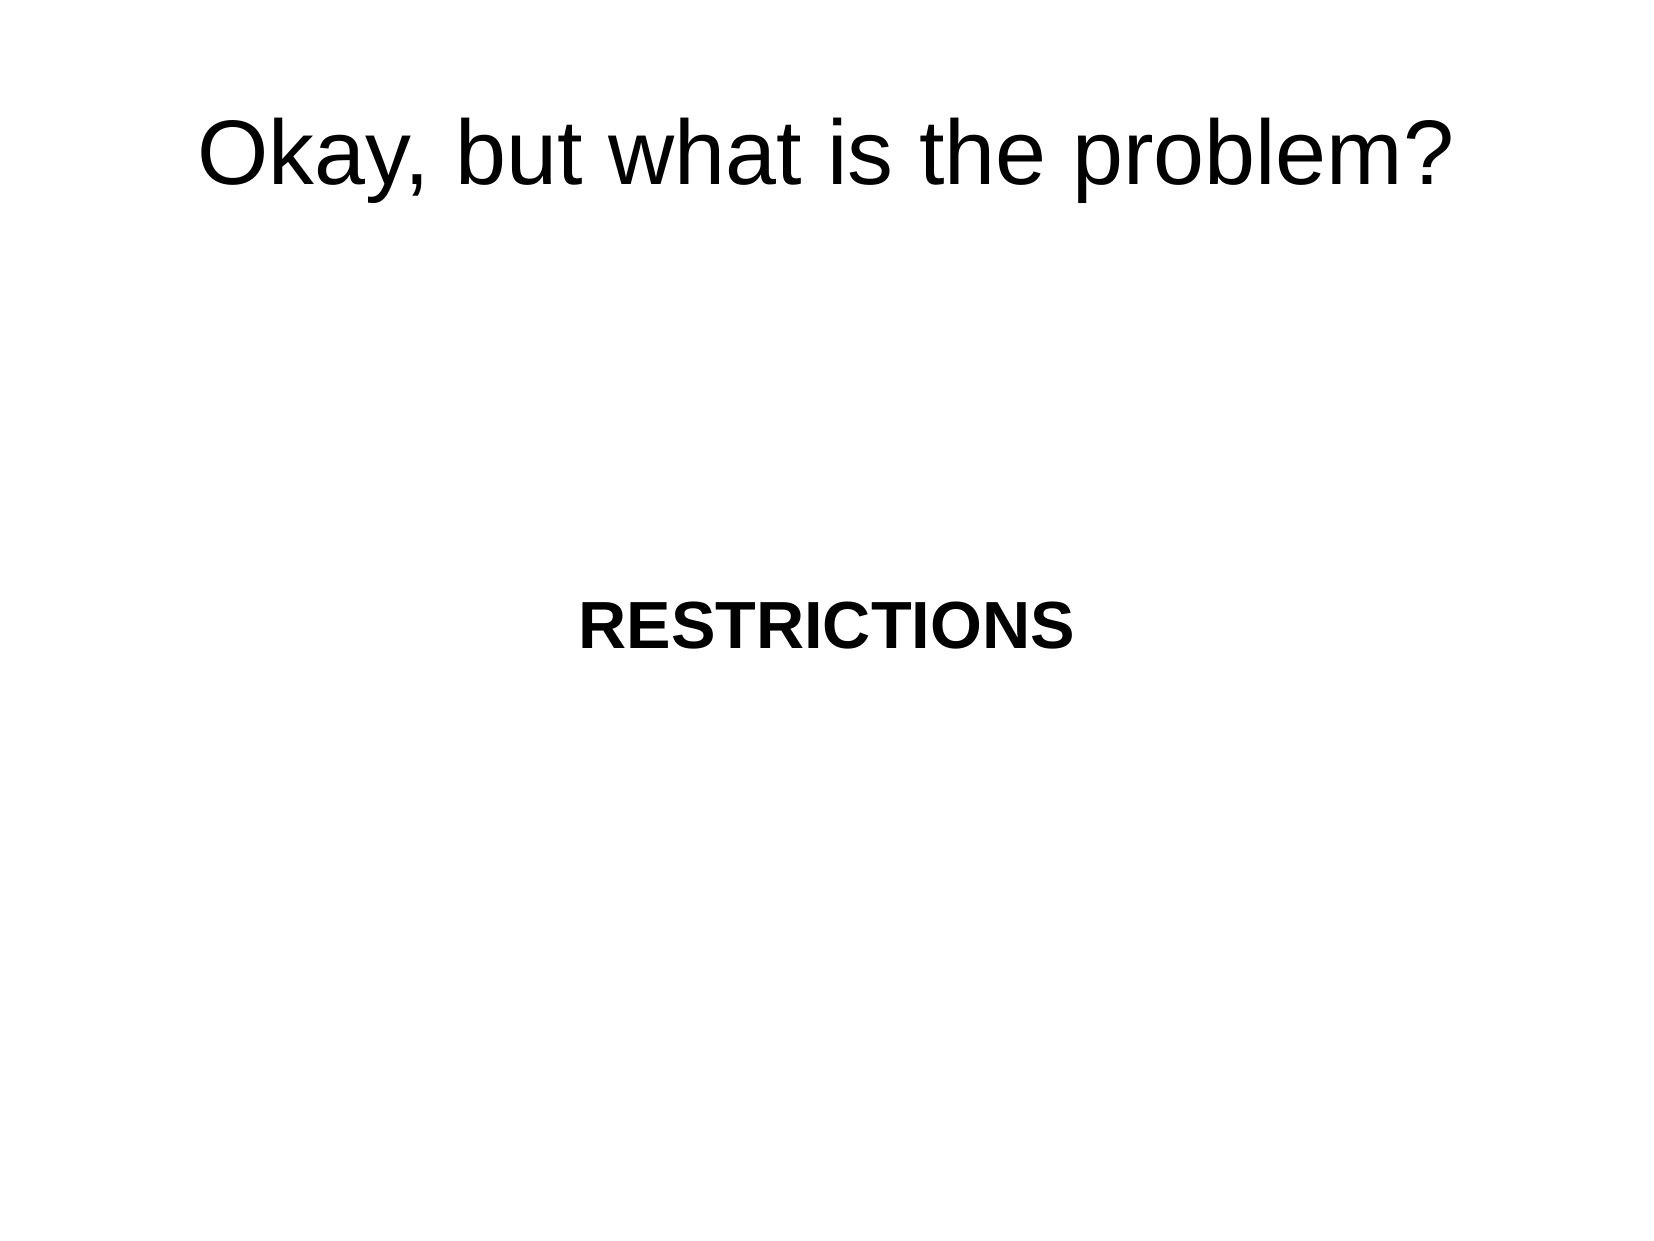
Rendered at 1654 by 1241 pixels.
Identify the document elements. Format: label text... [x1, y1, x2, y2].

subtitle RESTRICTIONS [82, 290, 1571, 1111]
title Okay, but what is the problem? [82, 49, 1571, 257]
